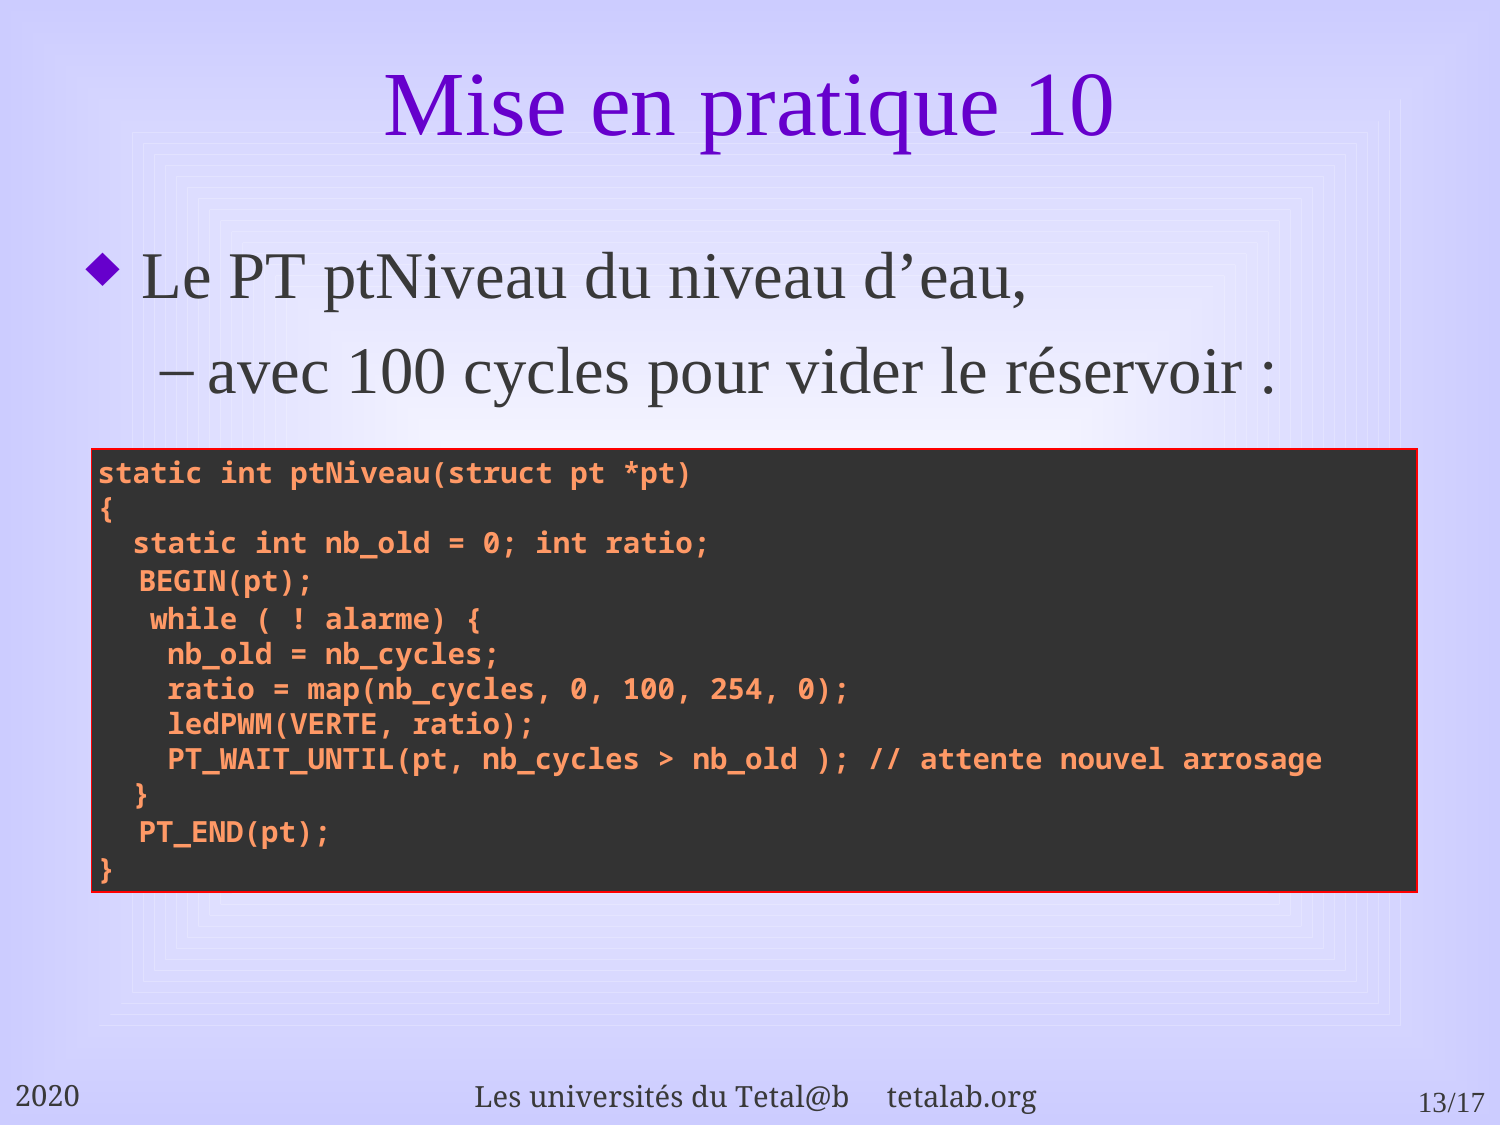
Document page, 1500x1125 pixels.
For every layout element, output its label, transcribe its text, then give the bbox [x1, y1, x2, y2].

text_box static int ptNiveau(struct pt *pt) { static int nb_old = 0; int ratio; BEGIN(pt); while ( ! alarme) { nb_old = nb_cycles; ratio = map(nb_cycles, 0, 100, 254, 0); ledPWM(VERTE, ratio); PT_WAIT_UNTIL(pt, nb_cycles > nb_old ); // attente nouvel arrosage } PT_END(pt); } [92, 449, 1417, 892]
title Mise en pratique 10 [0, 0, 1500, 198]
list Le PT ptNiveau du niveau d’eau, avec 100 cycles pour vider le réservoir : [70, 224, 1453, 591]
